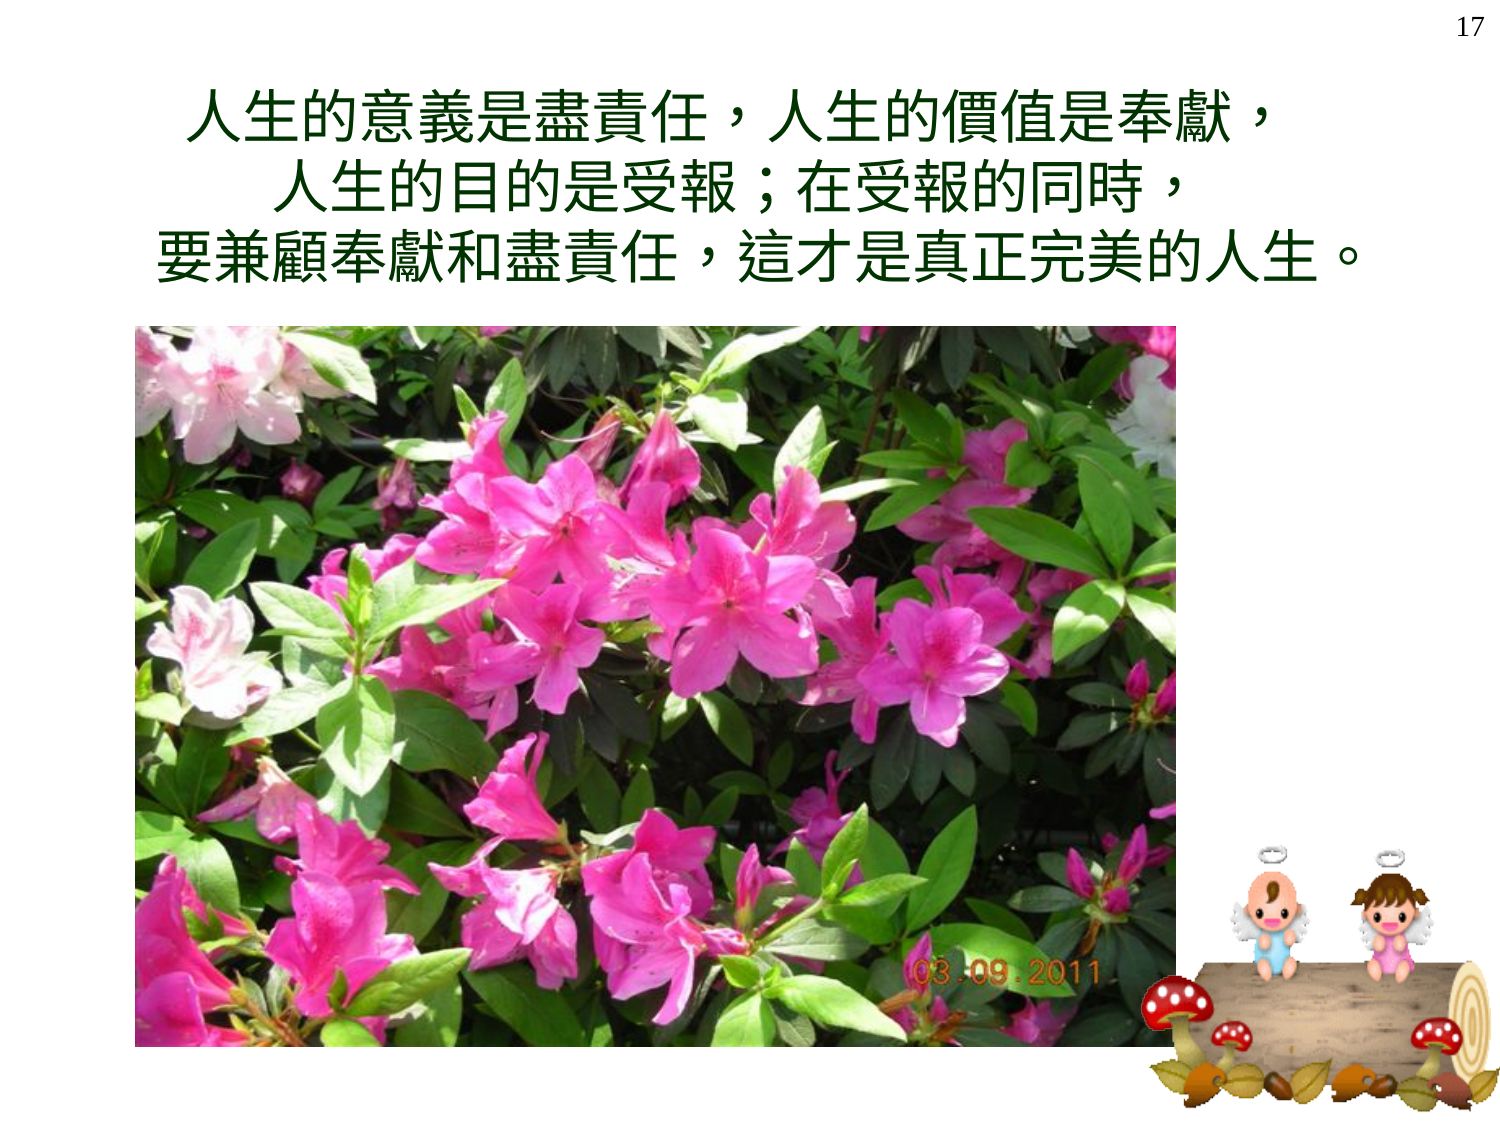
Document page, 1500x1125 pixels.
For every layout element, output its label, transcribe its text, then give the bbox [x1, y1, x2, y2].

picture [135, 326, 1500, 1118]
text_box <編號> [1249, 0, 1500, 76]
title 人生的意義是盡責任，人生的價值是奉獻， 人生的目的是受報；在受報的同時， 要兼顧奉獻和盡責任，這才是真正完美的人生。 [124, 2, 1350, 298]
